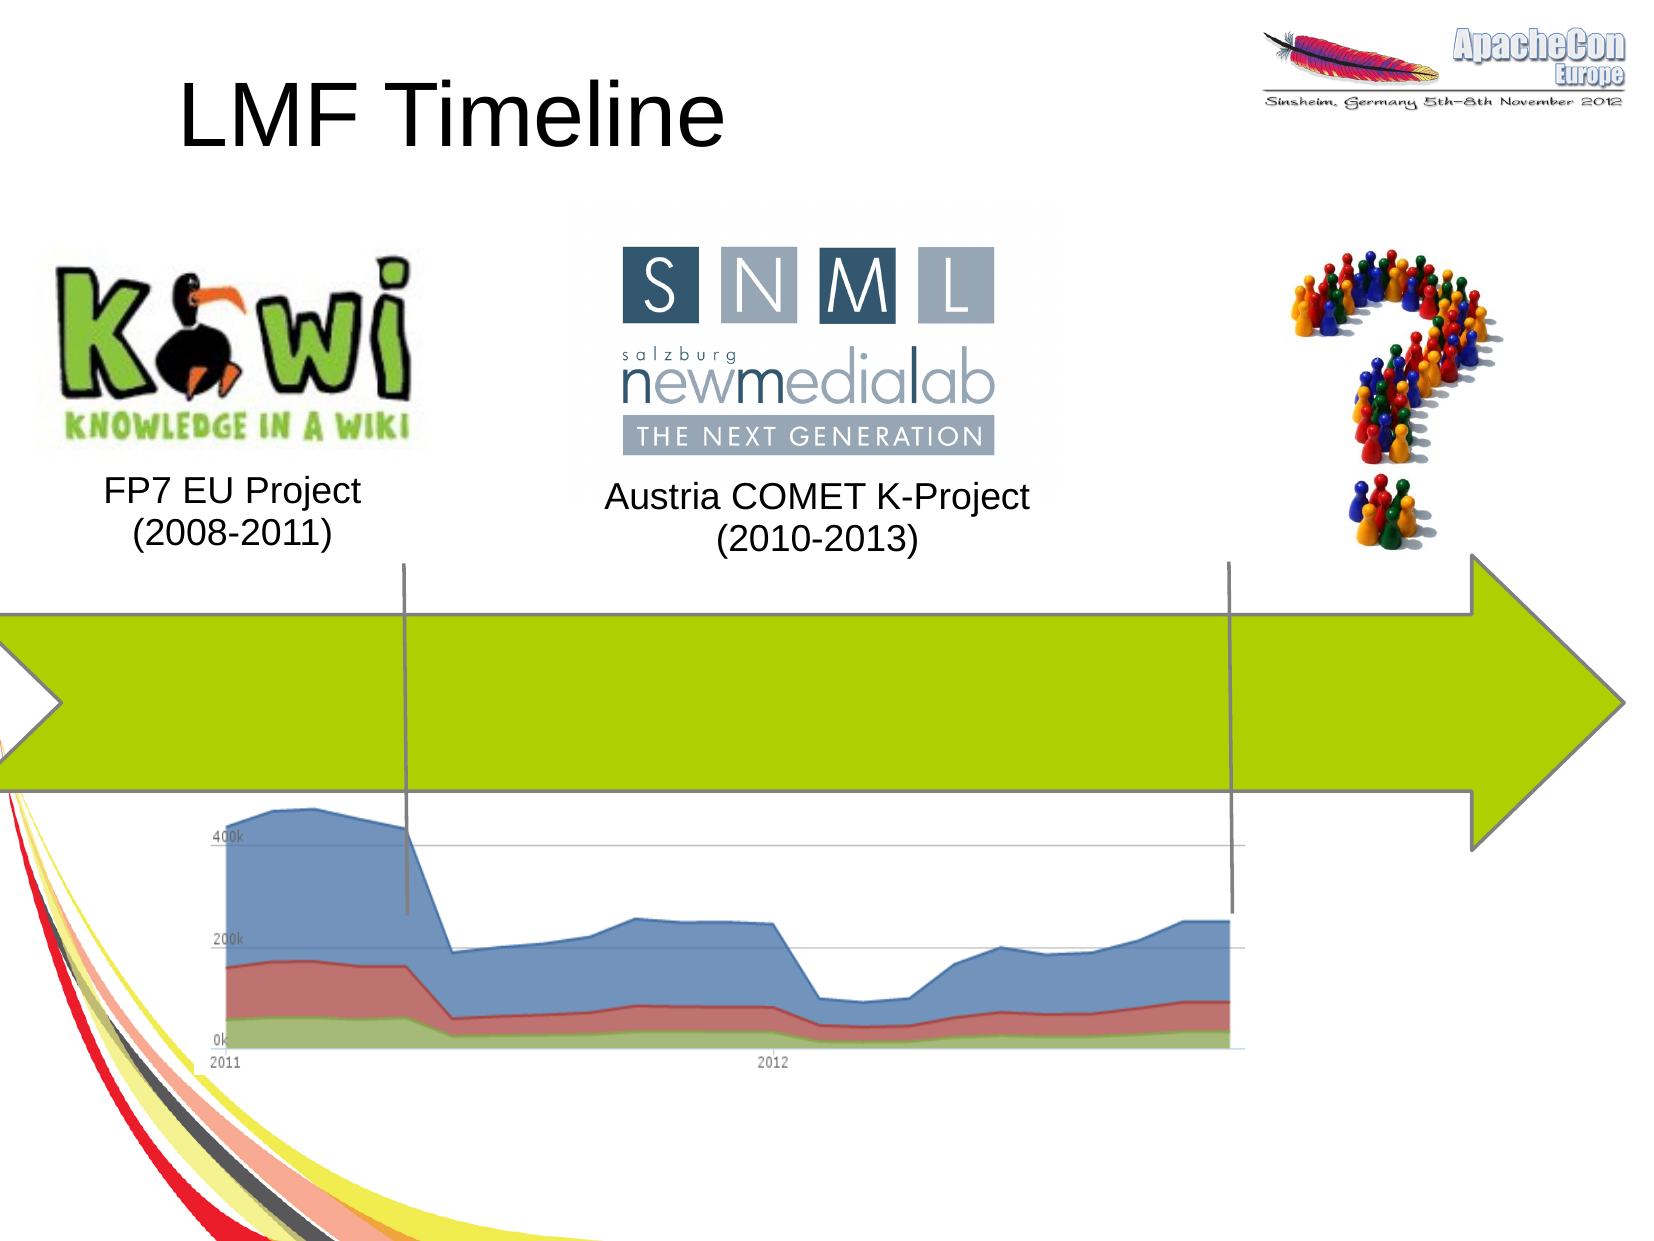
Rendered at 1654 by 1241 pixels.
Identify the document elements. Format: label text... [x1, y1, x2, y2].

text_box FP7 EU Project (2008-2011) [88, 473, 377, 562]
title LMF Timeline [177, 59, 1536, 172]
text_box [1232, 555, 1625, 851]
text_box Austria COMET K-Project (2010-2013) [589, 468, 1046, 567]
text_box [407, 614, 1229, 792]
picture [0, 0, 1654, 1241]
picture [0, 645, 60, 761]
text_box [0, 614, 404, 792]
